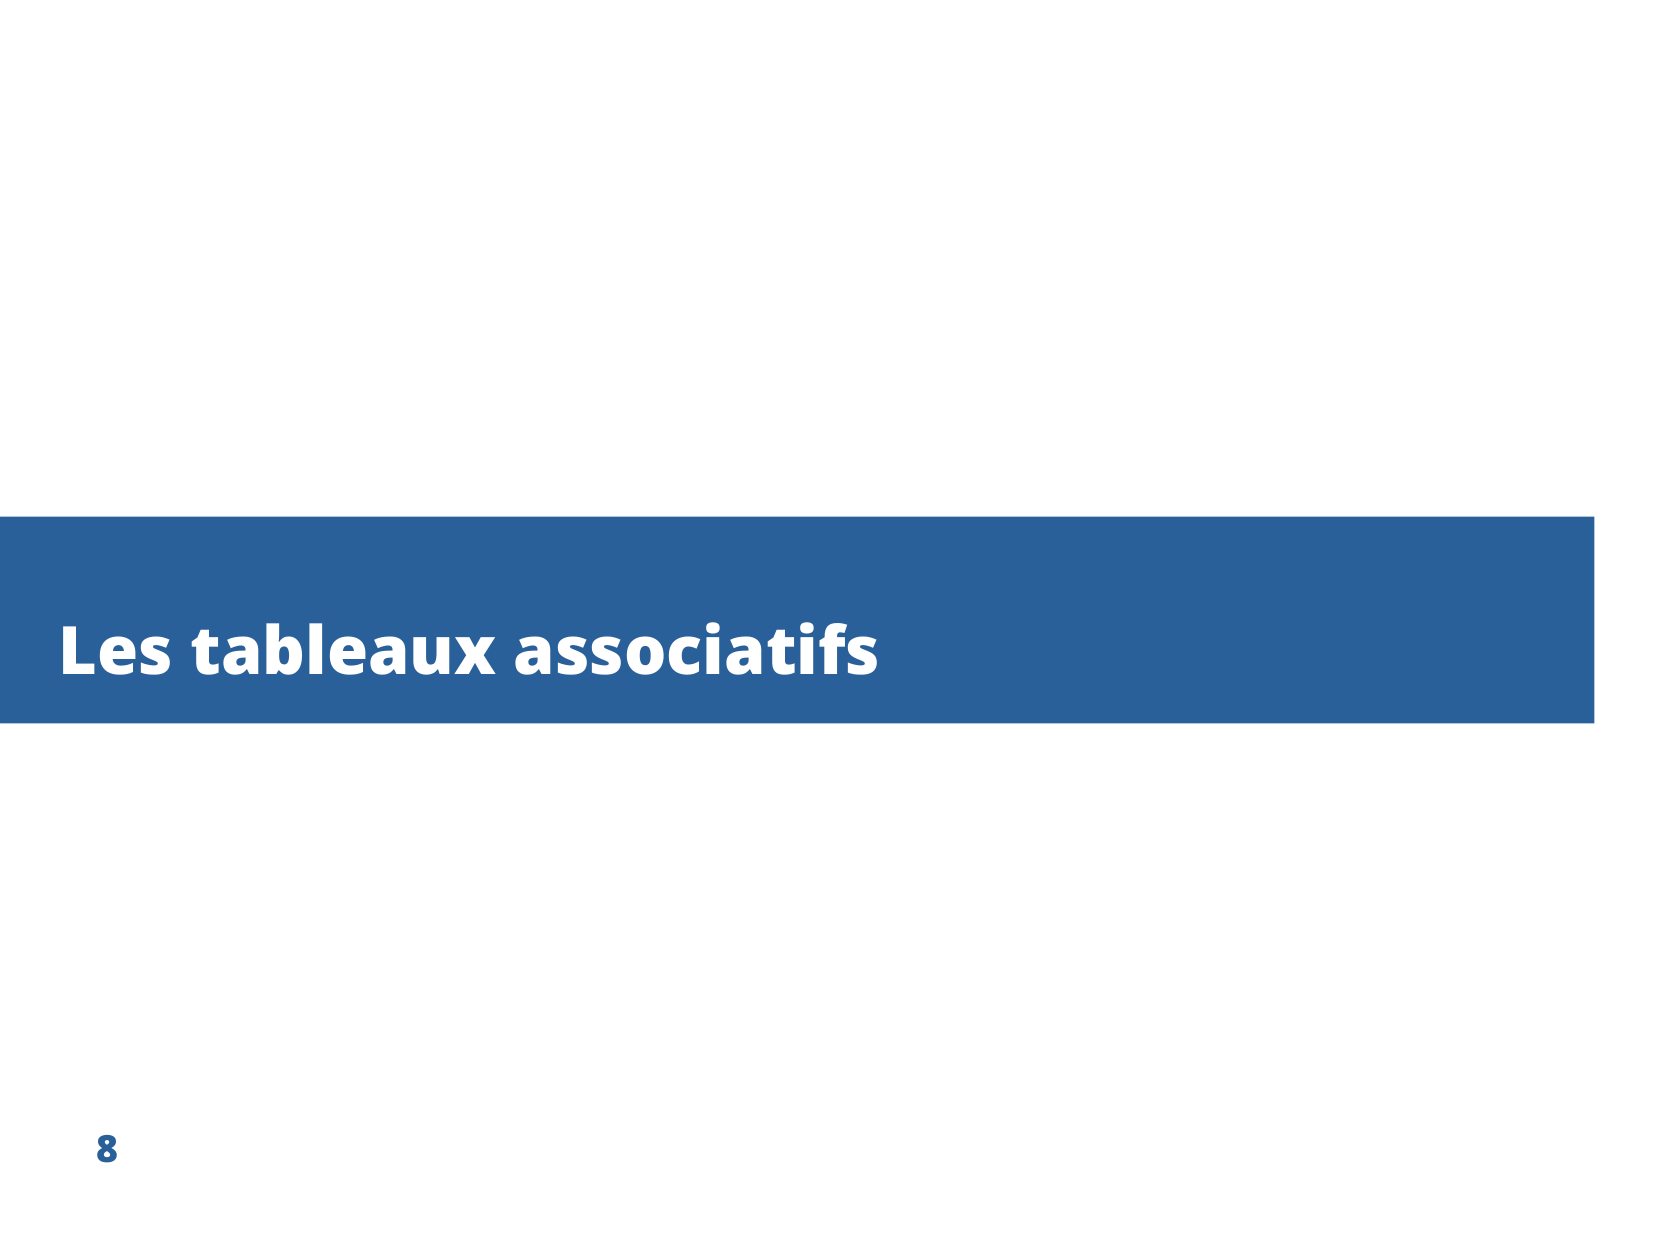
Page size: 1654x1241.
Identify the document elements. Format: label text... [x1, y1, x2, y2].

title Les tableaux associatifs [59, 546, 1595, 694]
